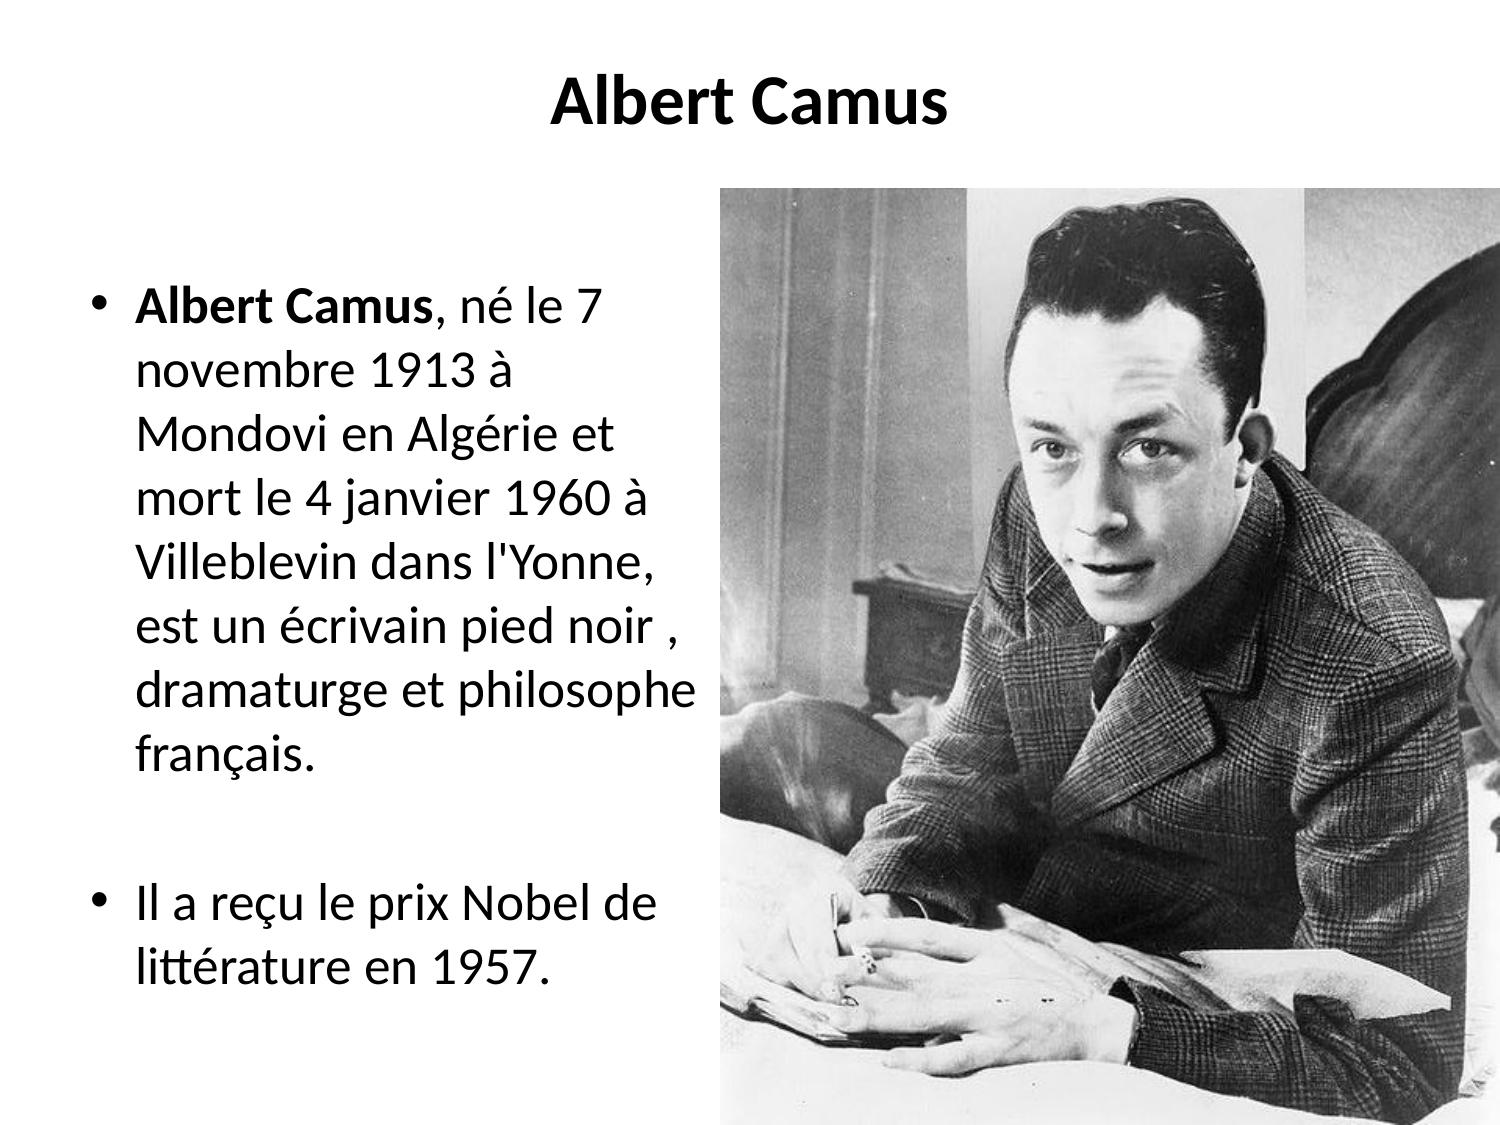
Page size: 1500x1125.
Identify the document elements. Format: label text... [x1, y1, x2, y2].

picture [720, 188, 1500, 1125]
title Albert Camus [75, 45, 1425, 233]
list Albert Camus, né le 7 novembre 1913 à Mondovi en Algérie et mort le 4 janvier 1960 à Villeblevin dans l'Yonne, est un écrivain pied noir , dramaturge et philosophe français. Il a reçu le prix Nobel de littérature en 1957. [75, 262, 715, 1005]
